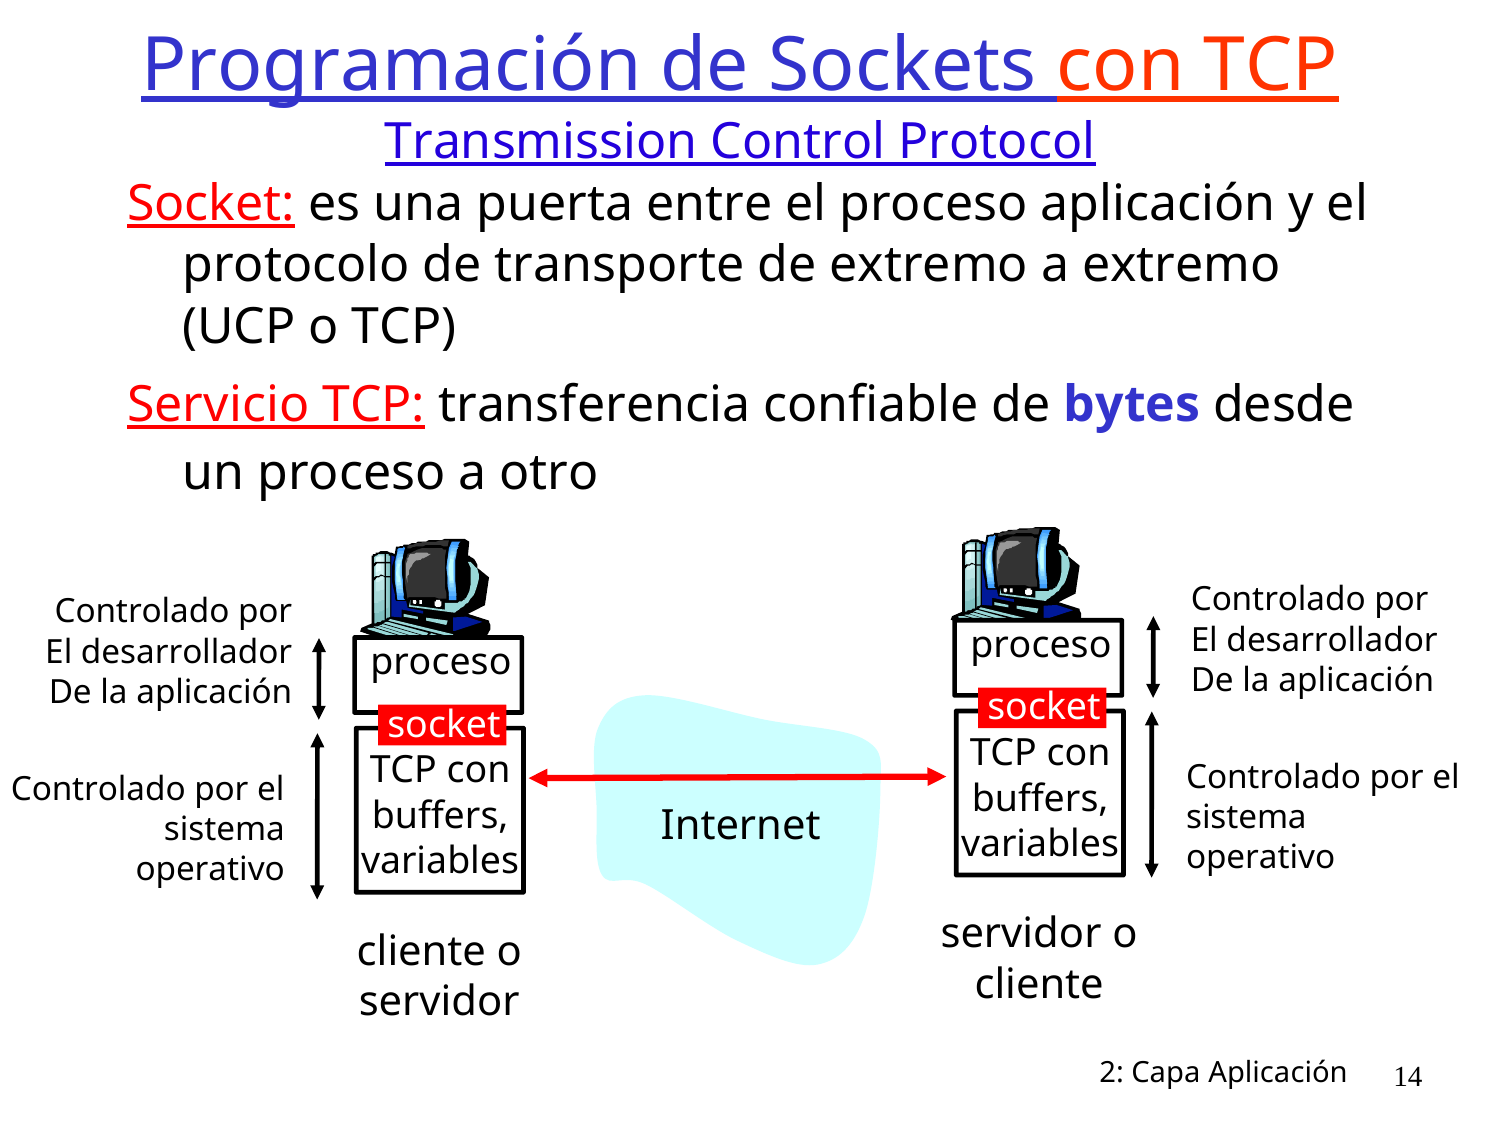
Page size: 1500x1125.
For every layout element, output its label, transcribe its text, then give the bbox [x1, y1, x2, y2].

list Socket: es una puerta entre el proceso aplicación y el protocolo de transporte de extremo a extremo (UCP o TCP)‏ Servicio TCP: transferencia confiable de bytes desde un proceso a otro [112, 163, 1388, 526]
text_box proceso [955, 617, 1127, 674]
text_box [594, 780, 881, 966]
text_box Controlado por el sistema operativo [0, 763, 300, 895]
text_box TCP con buffers, variables [959, 725, 1121, 872]
text_box [360, 538, 491, 634]
text_box socket [972, 679, 1116, 736]
text_box TCP con buffers, variables [946, 725, 953, 872]
text_box TCP con buffers, variables [1126, 725, 1135, 872]
text_box [950, 527, 1122, 696]
title Programación de Sockets con TCP Transmission Control Protocol [54, 0, 1426, 188]
text_box servidor o cliente [925, 903, 1153, 1015]
text_box Controlado por el sistema operativo [1171, 751, 1475, 884]
text_box proceso [355, 634, 527, 691]
text_box cliente o servidor [341, 921, 537, 1032]
text_box TCP con buffers, variables [526, 742, 535, 889]
text_box [354, 637, 522, 713]
text_box TCP con buffers, variables [359, 742, 521, 889]
text_box [593, 695, 881, 774]
text_box socket [372, 696, 516, 753]
text_box Internet [645, 795, 836, 857]
text_box Controlado por El desarrollador De la aplicación [1176, 574, 1454, 706]
text_box TCP con buffers, variables [346, 742, 353, 889]
text_box Controlado por El desarrollador De la aplicación [30, 586, 308, 718]
